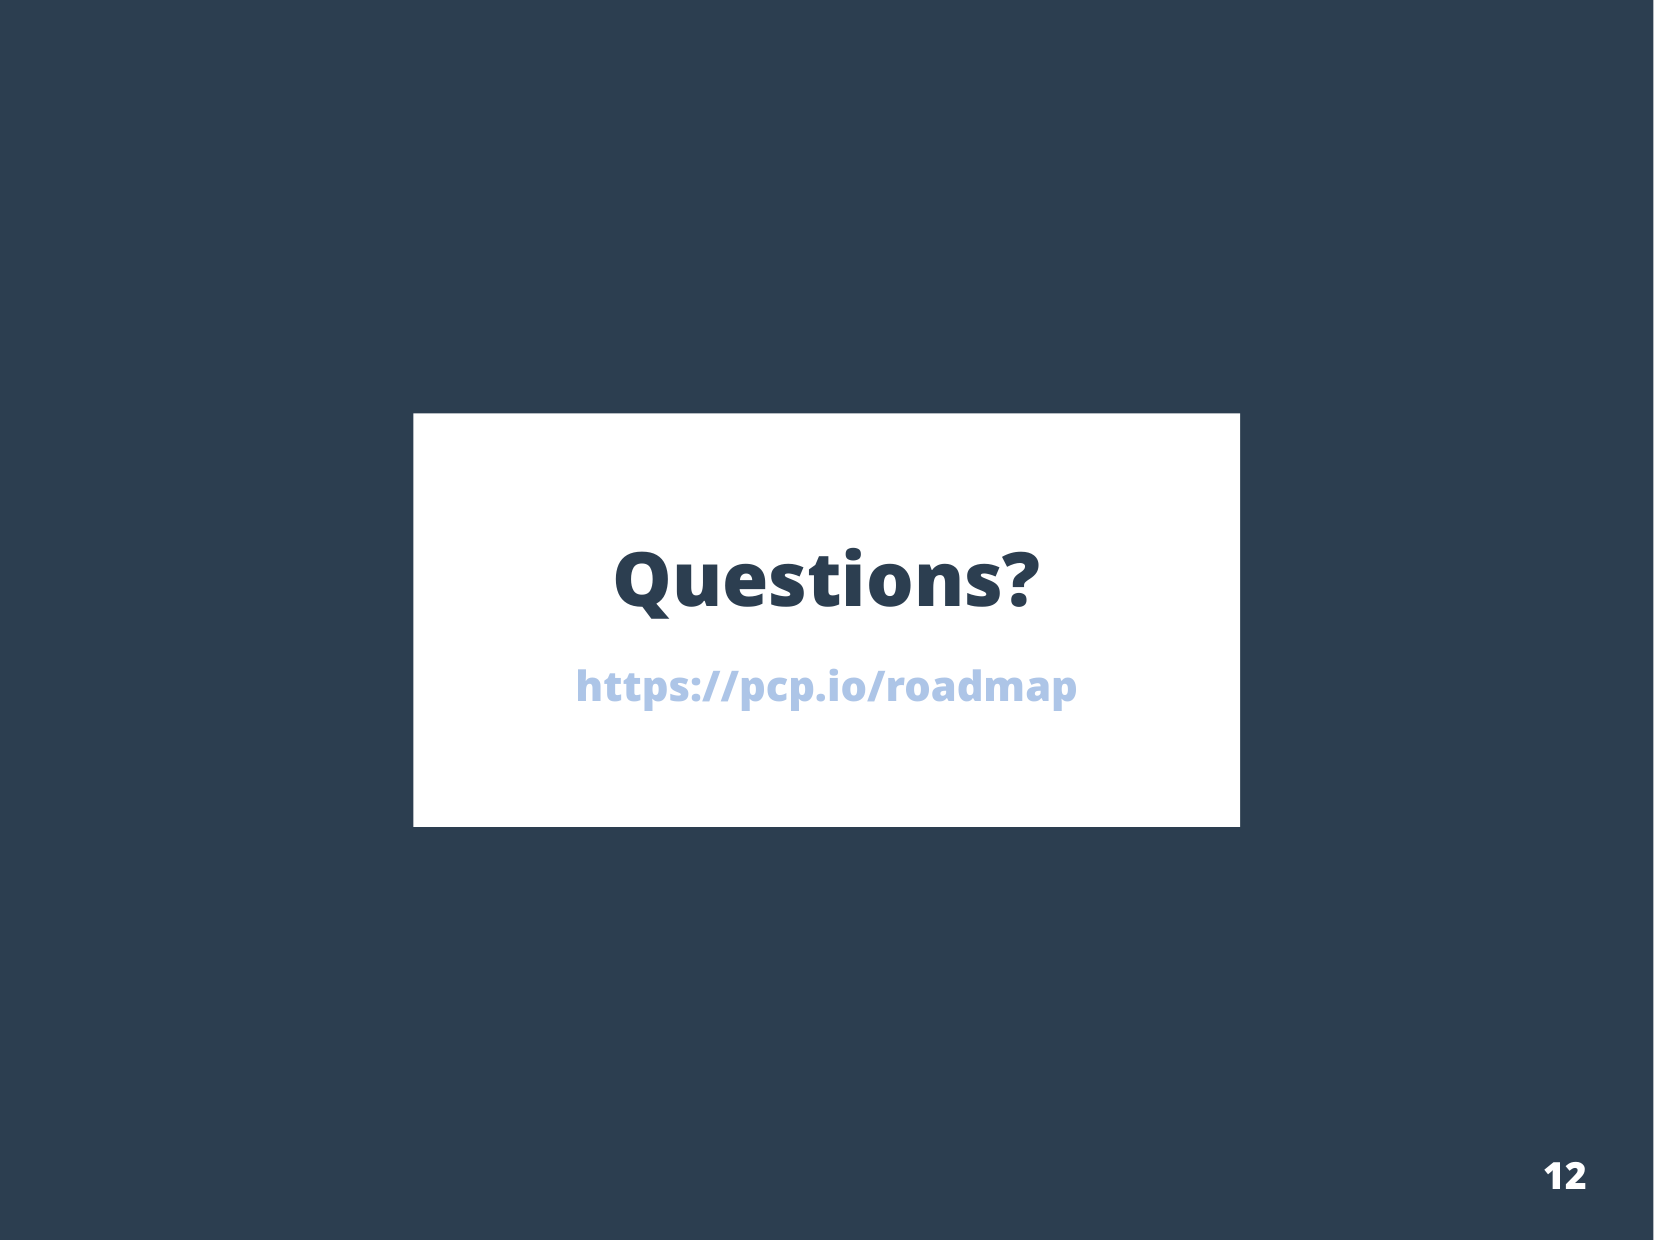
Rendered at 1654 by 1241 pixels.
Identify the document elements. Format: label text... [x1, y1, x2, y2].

title Questions? https://pcp.io/roadmap [442, 442, 1211, 798]
